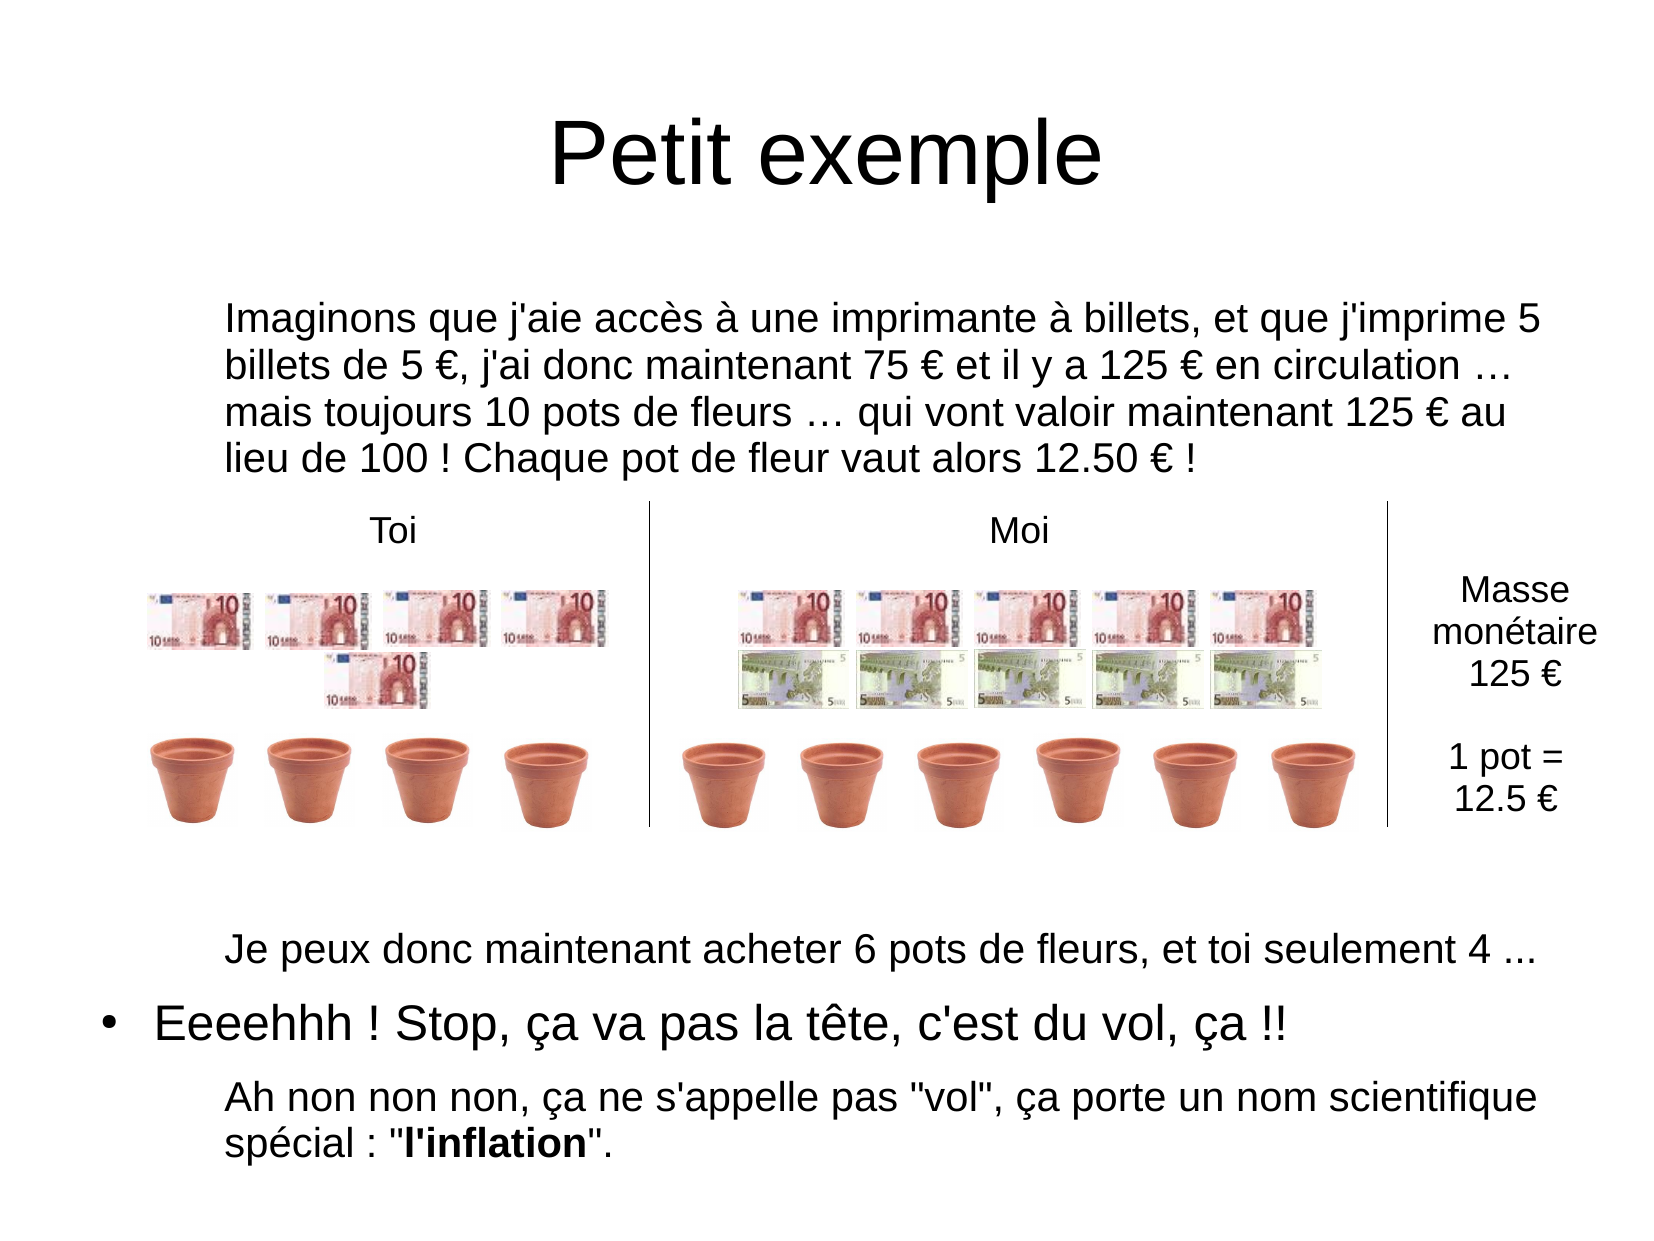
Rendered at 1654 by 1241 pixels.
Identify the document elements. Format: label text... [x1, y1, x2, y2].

picture [501, 590, 609, 647]
picture [974, 590, 1081, 647]
picture [797, 738, 887, 832]
picture [265, 593, 372, 650]
list Imaginons que j'aie accès à une imprimante à billets, et que j'imprime 5 billets de 5 €, j'ai donc maintenant 75 € et il y a 125 € en circulation … mais toujours 10 pots de fleurs … qui vont valoir maintenant 125 € au lieu de 100 ! Chaque pot de fleur vaut alors 12.50 € ! Je peux donc maintenant acheter 6 pots de fleurs, et toi seulement 4 ... Eeeehhh ! Stop, ça va pas la tête, c'est du vol, ça !! Ah non non non, ça ne s'appelle pas "vol", ça porte un nom scientifique spécial : "l'inflation". [82, 295, 1571, 1174]
picture [1150, 738, 1241, 832]
picture [856, 590, 963, 647]
text_box 1 pot = 12.5 € [1417, 727, 1595, 827]
picture [1210, 590, 1317, 647]
picture [738, 590, 845, 647]
picture [324, 652, 431, 709]
picture [383, 590, 491, 647]
picture [1268, 738, 1359, 832]
text_box Masse monétaire 125 € [1417, 561, 1614, 702]
picture [382, 733, 473, 827]
picture [914, 738, 1004, 832]
text_box Toi [354, 501, 443, 559]
picture [147, 593, 254, 650]
title Petit exemple [82, 56, 1571, 250]
picture [856, 650, 968, 709]
picture [1210, 650, 1322, 709]
picture [264, 733, 355, 827]
picture [501, 738, 592, 832]
picture [1092, 650, 1204, 709]
text_box Moi [974, 501, 1093, 559]
picture [1033, 733, 1124, 827]
picture [738, 650, 849, 709]
picture [147, 733, 238, 827]
picture [679, 738, 769, 832]
picture [1092, 590, 1199, 647]
picture [974, 649, 1086, 708]
